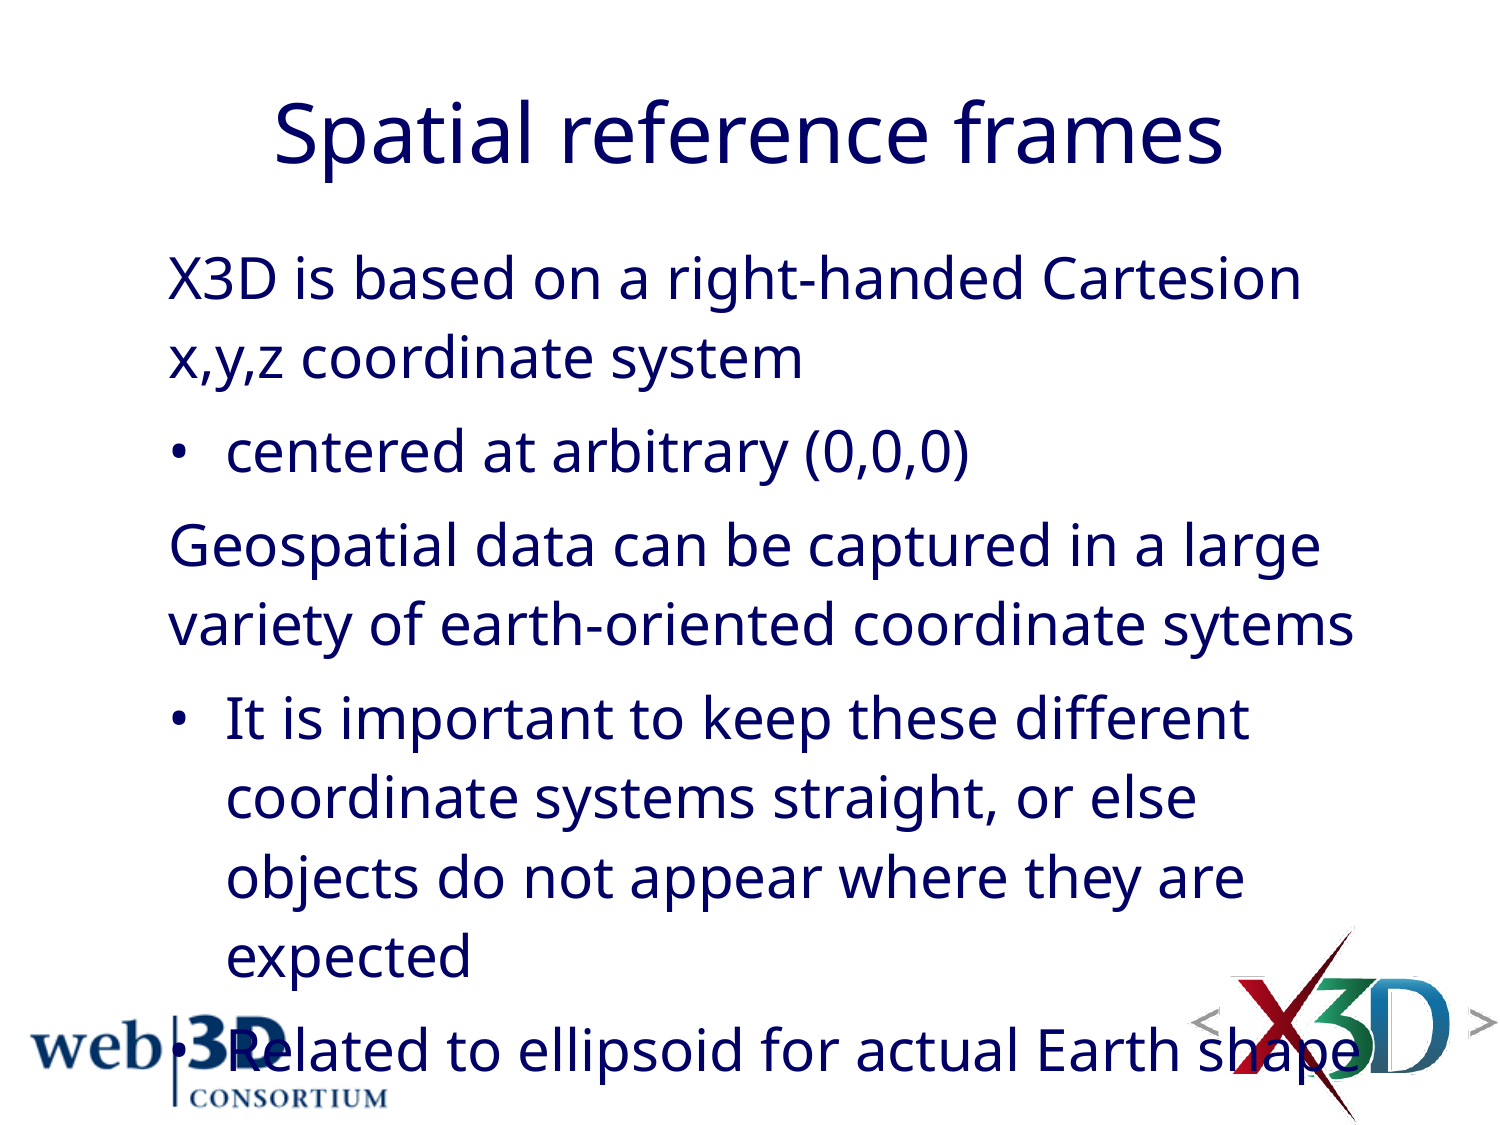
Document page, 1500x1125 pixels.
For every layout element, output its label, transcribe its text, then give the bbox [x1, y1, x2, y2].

list X3D is based on a right-handed Cartesion x,y,z coordinate system centered at arbitrary (0,0,0) Geospatial data can be captured in a large variety of earth-oriented coordinate sytems It is important to keep these different coordinate systems straight, or else objects do not appear where they are expected Related to ellipsoid for actual Earth shape [112, 237, 1388, 986]
picture [12, 998, 413, 1118]
title Spatial reference frames [112, 44, 1388, 218]
picture [1187, 926, 1500, 1125]
picture [404, 1043, 413, 1067]
